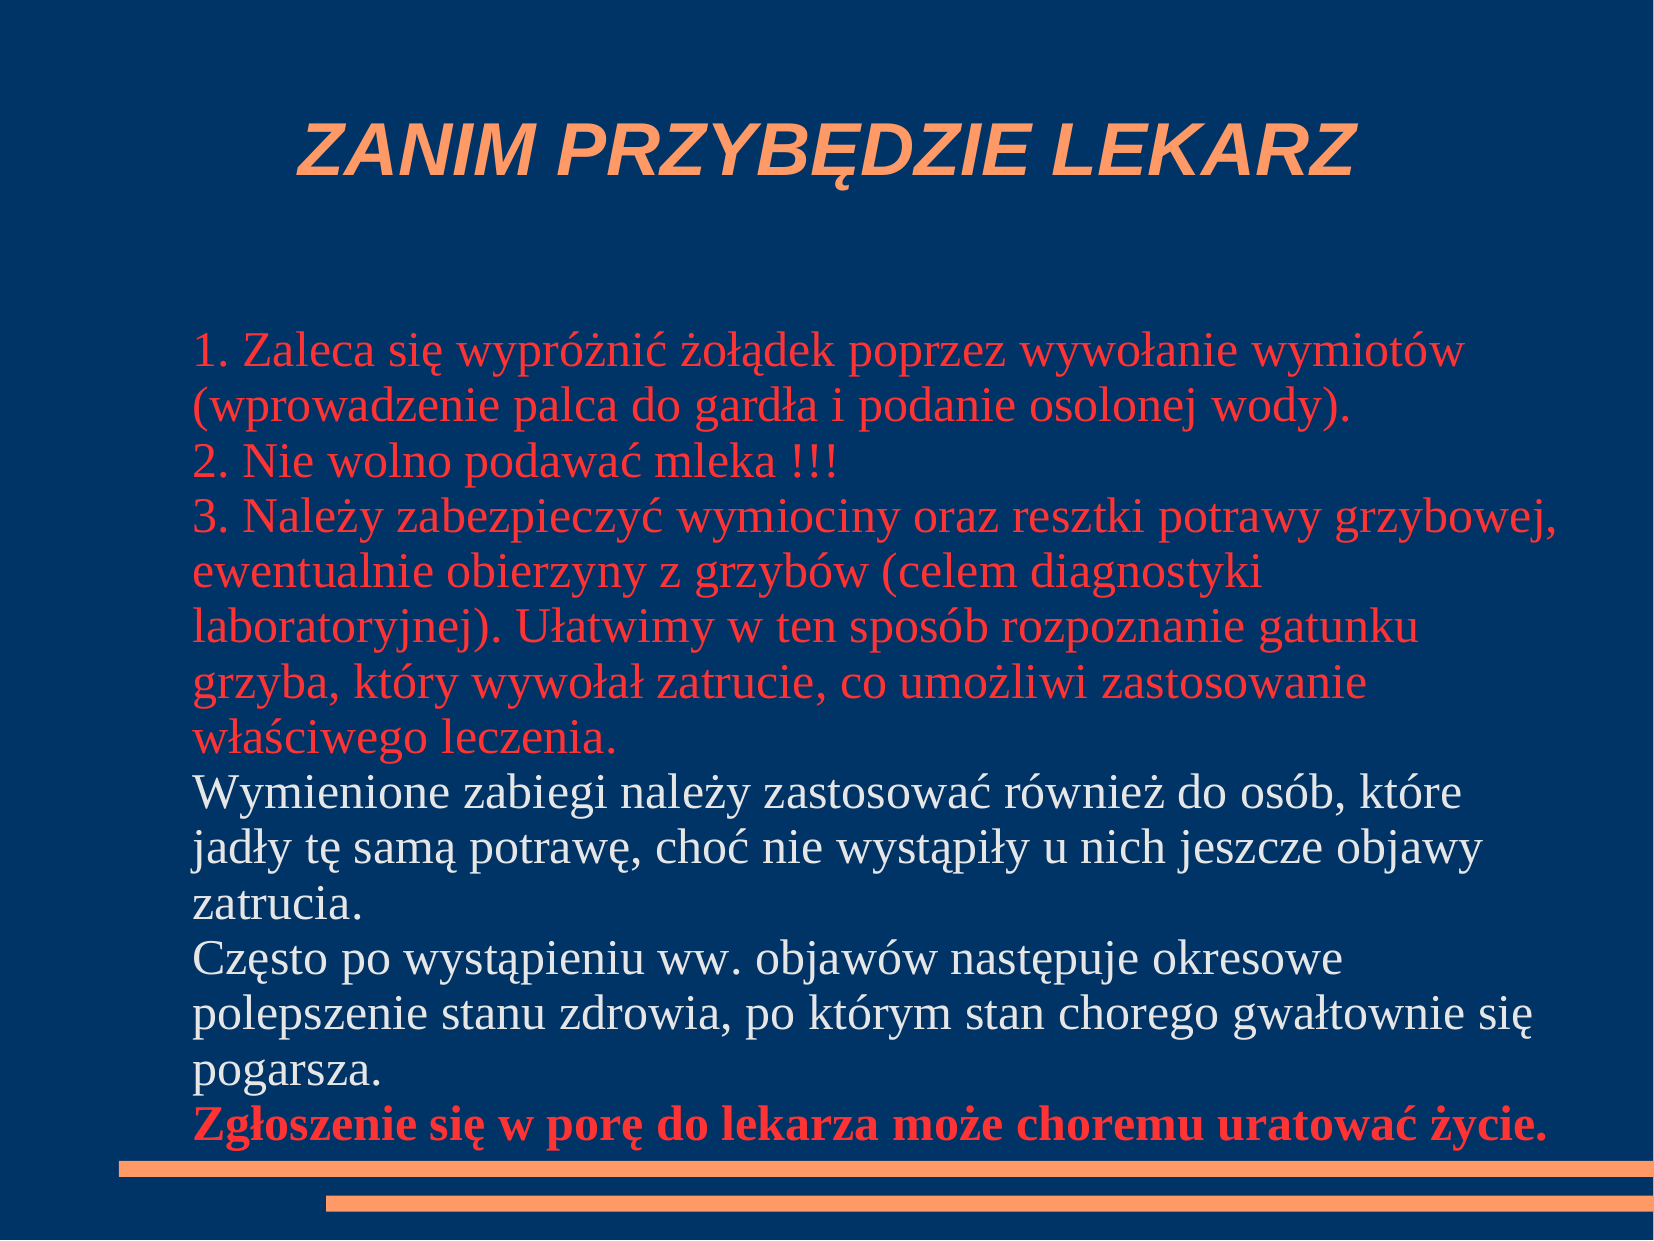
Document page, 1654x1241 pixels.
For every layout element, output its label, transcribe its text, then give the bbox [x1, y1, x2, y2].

title ZANIM PRZYBĘDZIE LEKARZ [121, 46, 1534, 254]
list 1. Zaleca się wypróżnić żołądek poprzez wywołanie wymiotów (wprowadzenie palca do gardła i podanie osolonej wody). 2. Nie wolno podawać mleka !!! 3. Należy zabezpieczyć wymiociny oraz resztki potrawy grzybowej, ewentualnie obierzyny z grzybów (celem diagnostyki laboratoryjnej). Ułatwimy w ten sposób rozpoznanie gatunku grzyba, który wywołał zatrucie, co umożliwi zastosowanie właściwego leczenia. Wymienione zabiegi należy zastosować również do osób, które jadły tę samą potrawę, choć nie wystąpiły u nich jeszcze objawy zatrucia. Często po wystąpieniu ww. objawów następuje okresowe polepszenie stanu zdrowia, po którym stan chorego gwałtownie się pogarsza. Zgłoszenie się w porę do lekarza może choremu uratować życie. [121, 322, 1561, 1167]
